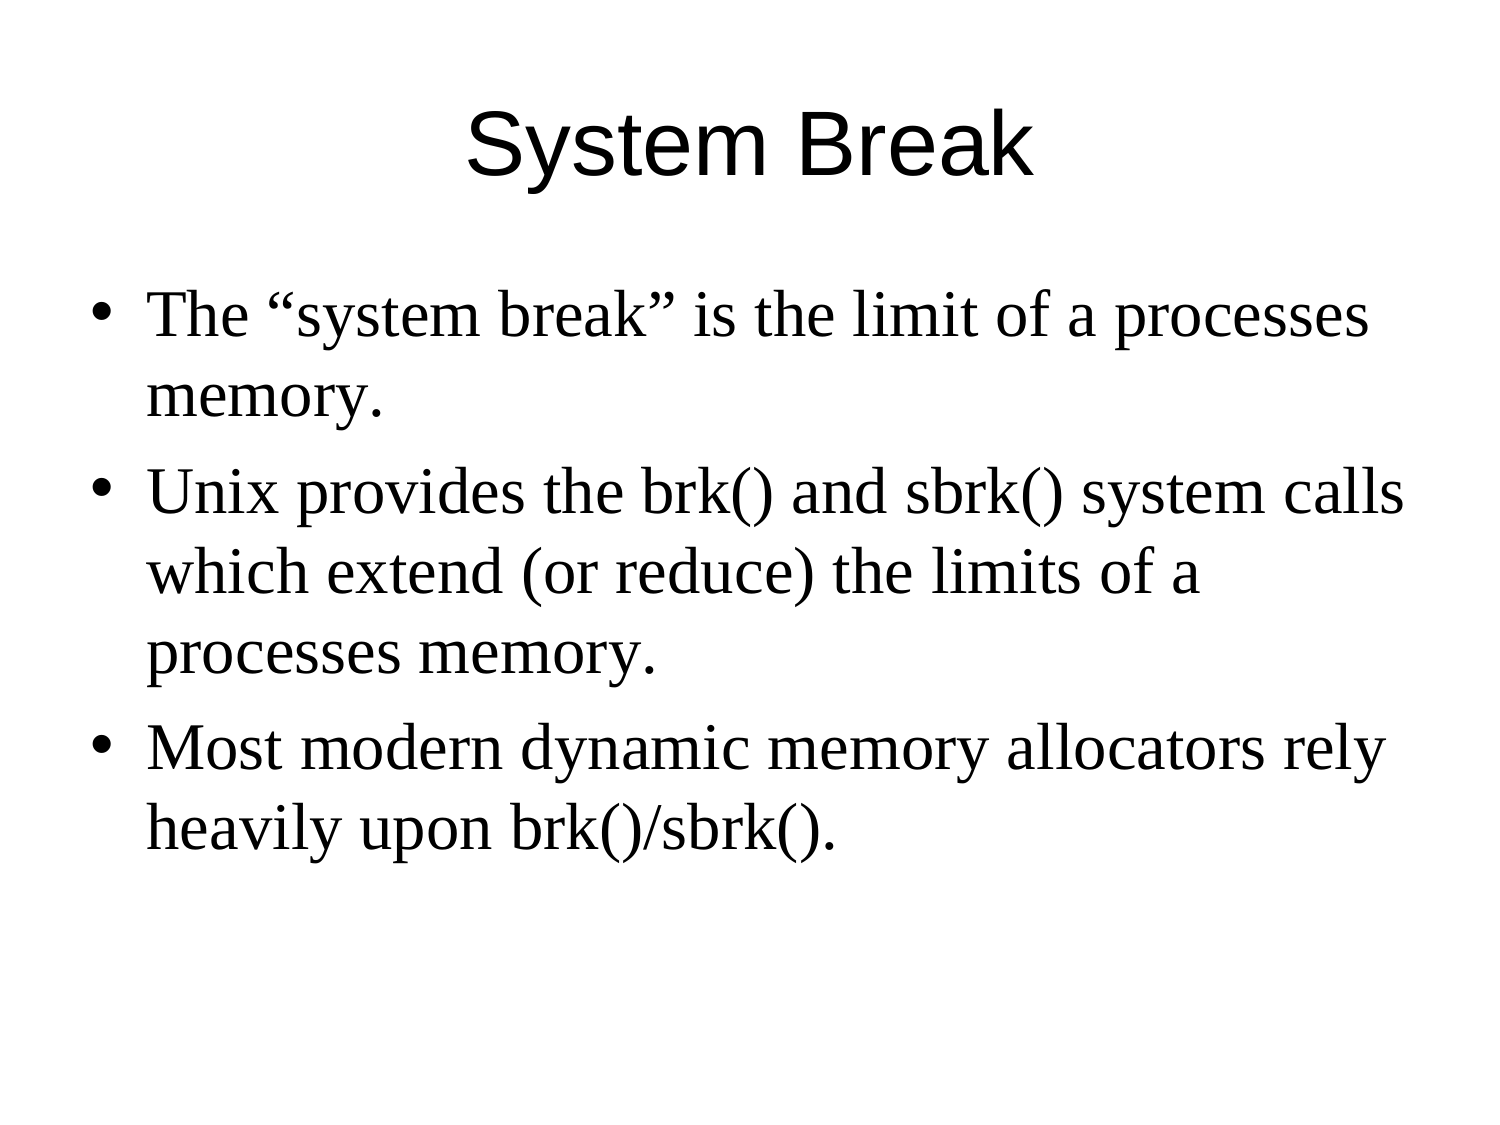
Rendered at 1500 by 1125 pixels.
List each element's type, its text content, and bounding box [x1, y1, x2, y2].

list The “system break” is the limit of a processes memory. Unix provides the brk() and sbrk() system calls which extend (or reduce) the limits of a processes memory. Most modern dynamic memory allocators rely heavily upon brk()/sbrk(). [75, 262, 1426, 1006]
title System Break [75, 45, 1426, 233]
